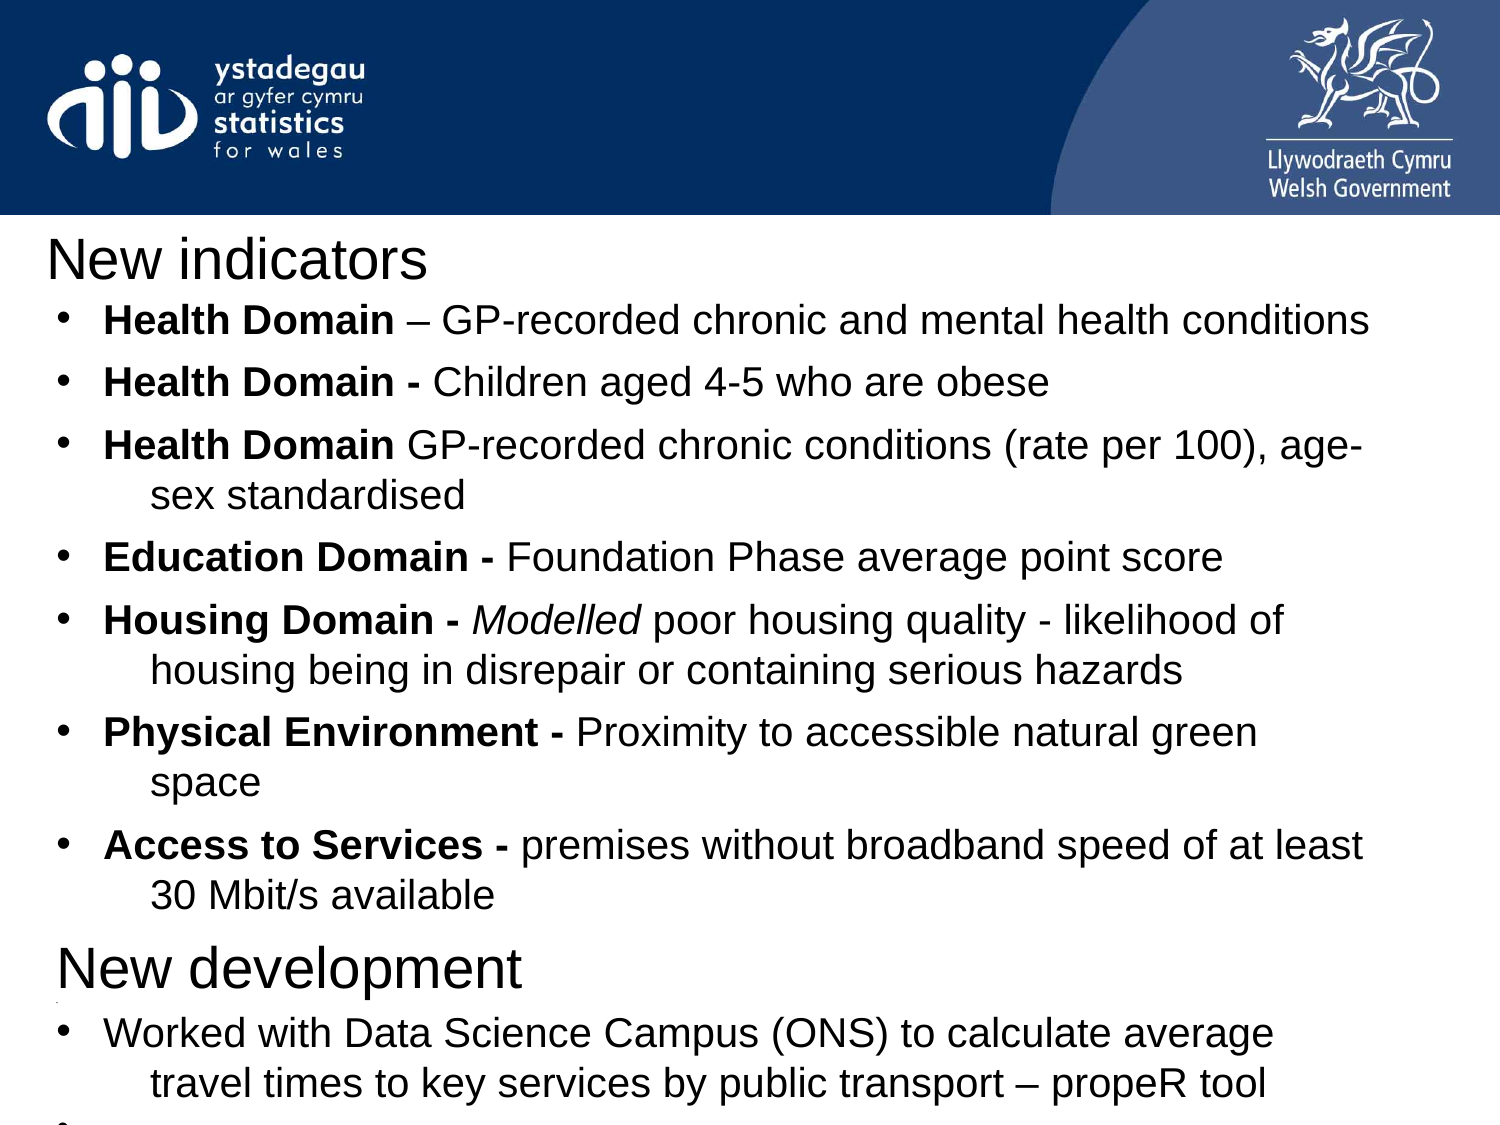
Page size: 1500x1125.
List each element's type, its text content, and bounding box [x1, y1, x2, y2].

picture [0, 0, 1500, 215]
text_box Health Domain – GP-recorded chronic and mental health conditions Health Domain - Children aged 4-5 who are obese Health Domain GP-recorded chronic conditions (rate per 100), age-sex standardised Education Domain - Foundation Phase average point score Housing Domain - Modelled poor housing quality - likelihood of housing being in disrepair or containing serious hazards Physical Environment - Proximity to accessible natural green space Access to Services - premises without broadband speed of at least 30 Mbit/s available New development Worked with Data Science Campus (ONS) to calculate average travel times to key services by public transport – propeR tool [41, 285, 1388, 1125]
title New indicators [0, 215, 476, 286]
